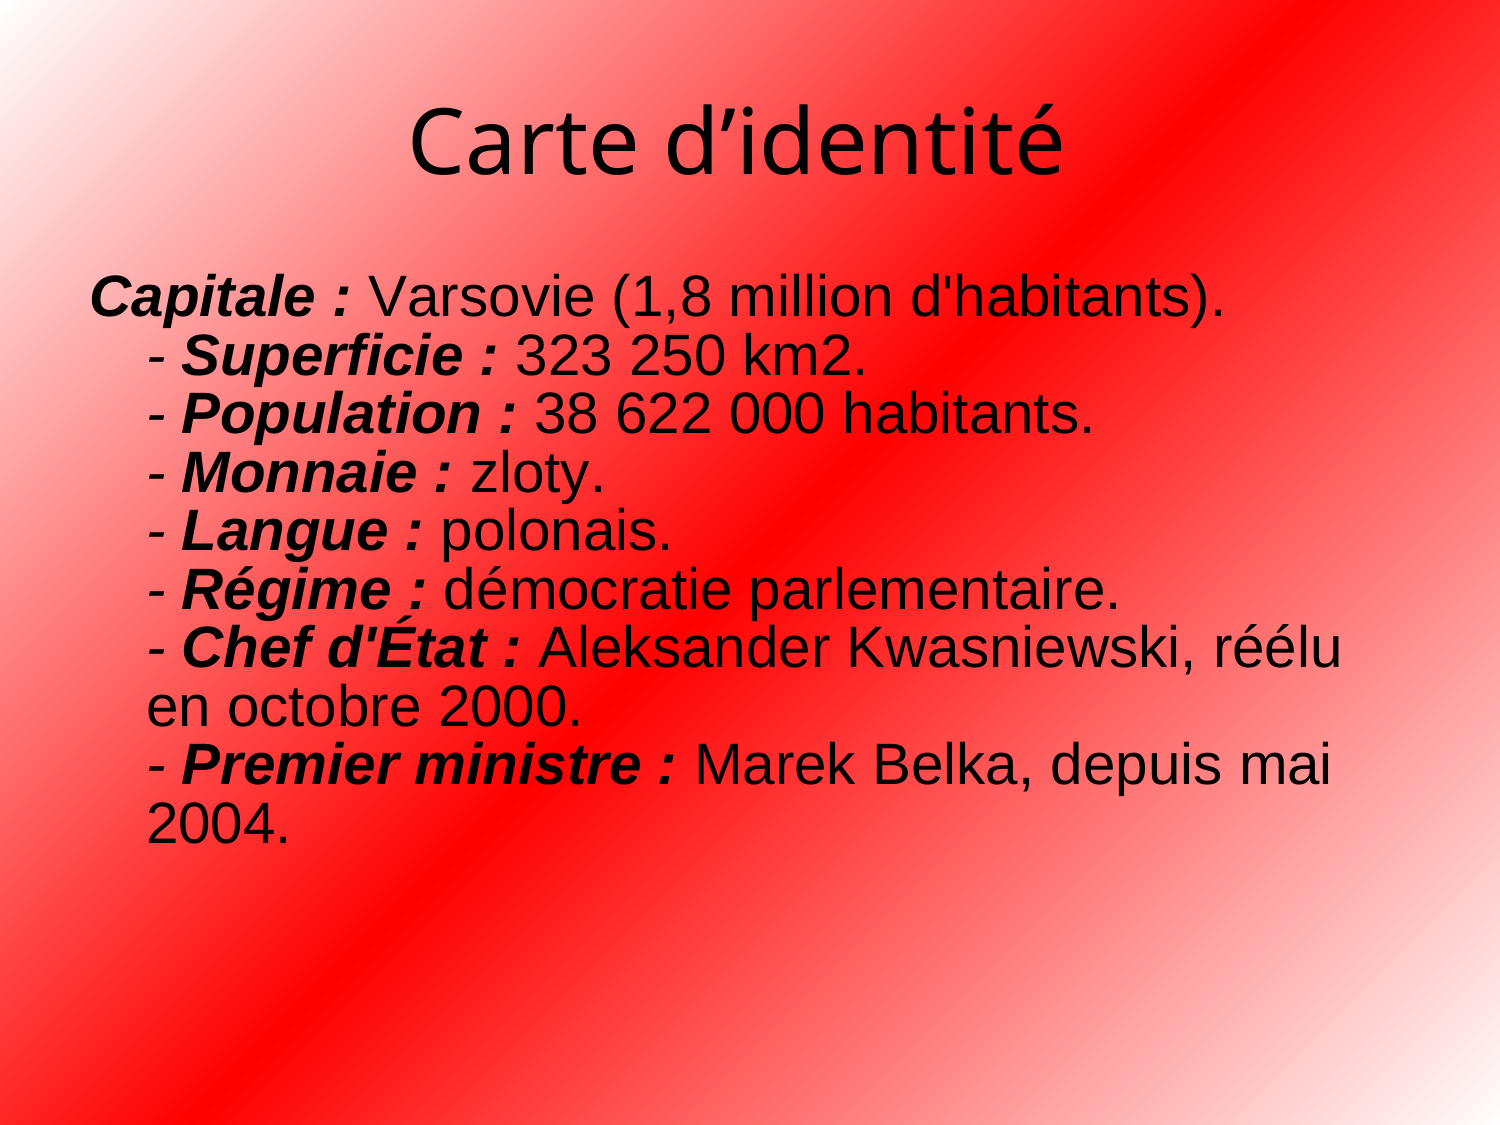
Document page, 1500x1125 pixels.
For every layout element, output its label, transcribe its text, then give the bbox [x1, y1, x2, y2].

list Capitale : Varsovie (1,8 million d'habitants). - Superficie : 323 250 km2. - Population : 38 622 000 habitants. - Monnaie : zloty. - Langue : polonais. - Régime : démocratie parlementaire. - Chef d'État : Aleksander Kwasniewski, réélu en octobre 2000. - Premier ministre : Marek Belka, depuis mai 2004. [75, 262, 1426, 1006]
title Carte d’identité [75, 45, 1426, 233]
